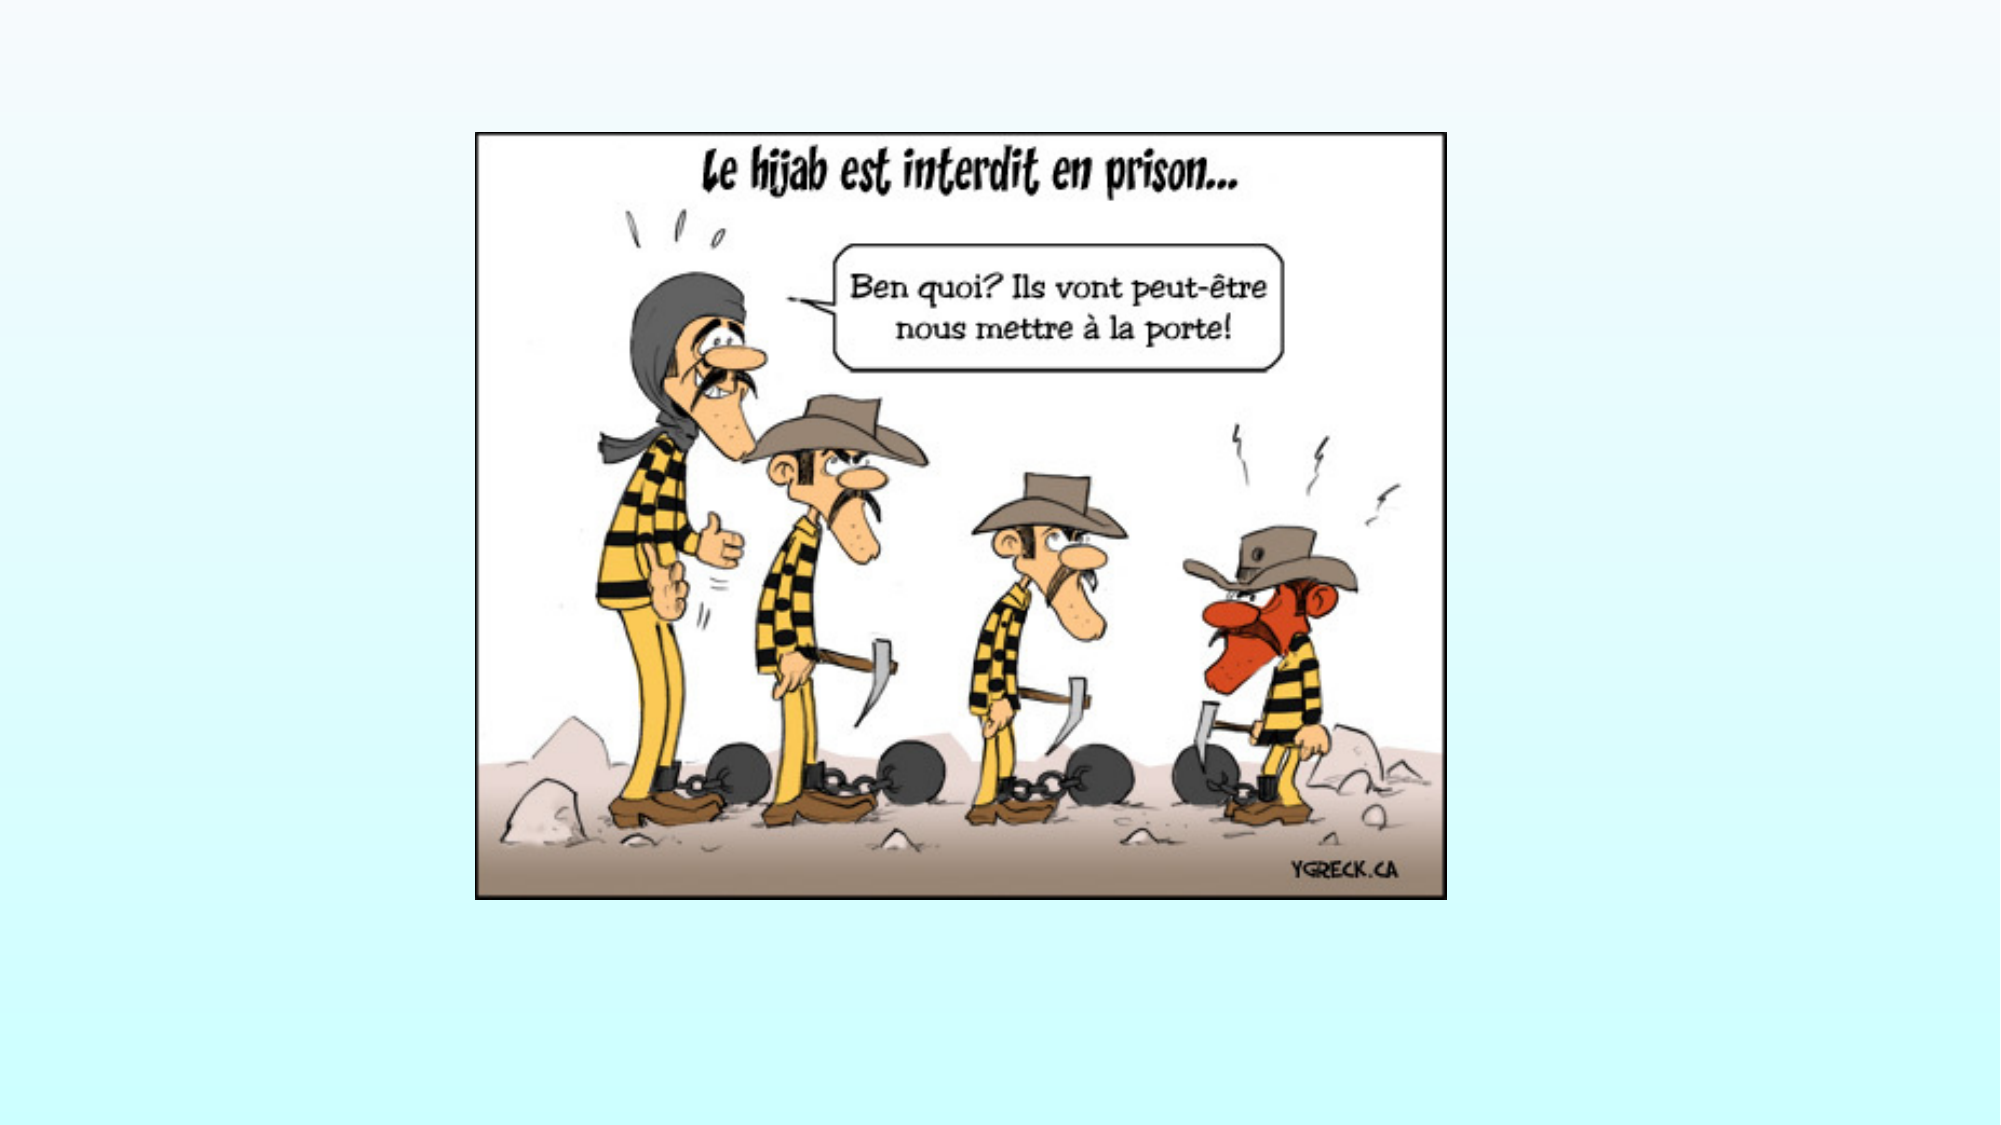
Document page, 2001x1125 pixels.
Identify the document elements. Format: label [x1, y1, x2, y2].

picture [475, 132, 1447, 901]
